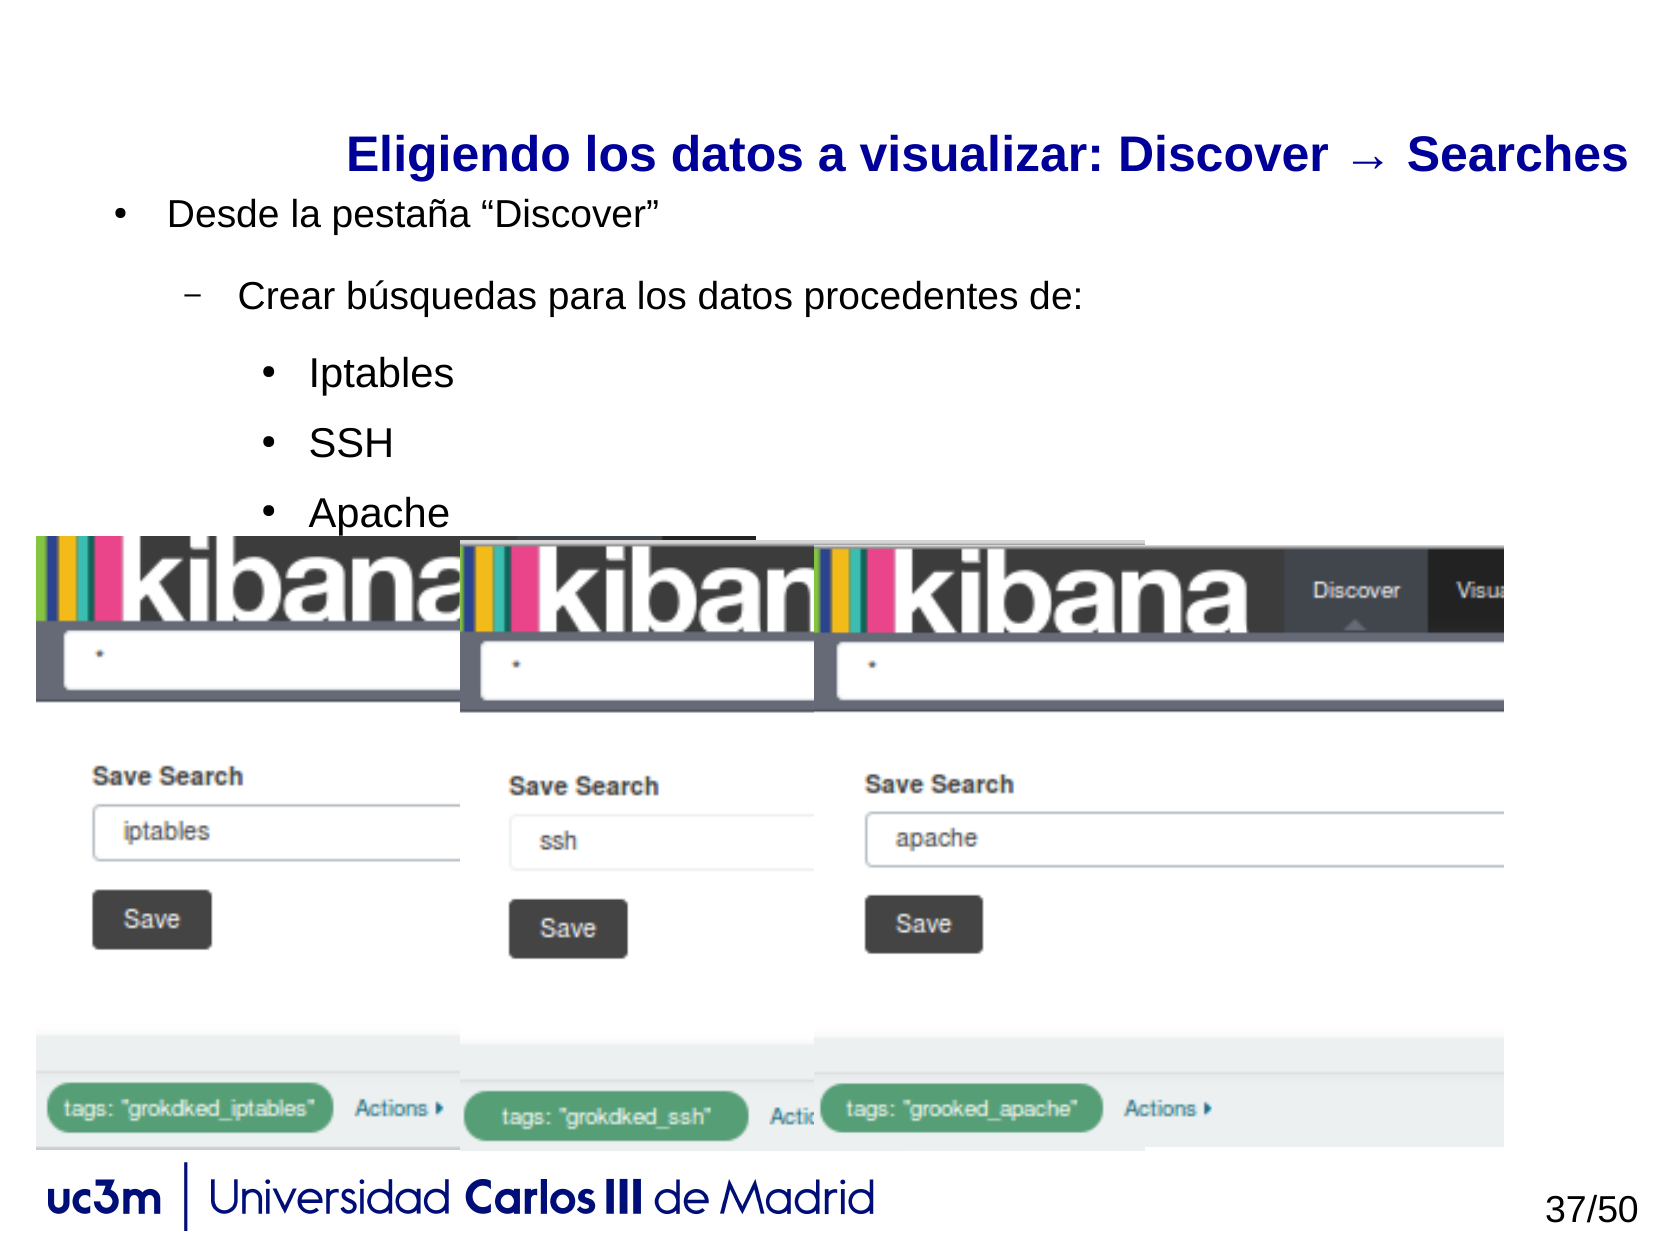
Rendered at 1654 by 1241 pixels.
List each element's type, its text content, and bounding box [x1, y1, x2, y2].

picture [11, 536, 1504, 1241]
list Desde la pestaña “Discover” Crear búsquedas para los datos procedentes de: Iptables SSH Apache [95, 192, 1584, 1147]
title Eligiendo los datos a visualizar: Discover → Searches [129, 0, 1630, 182]
